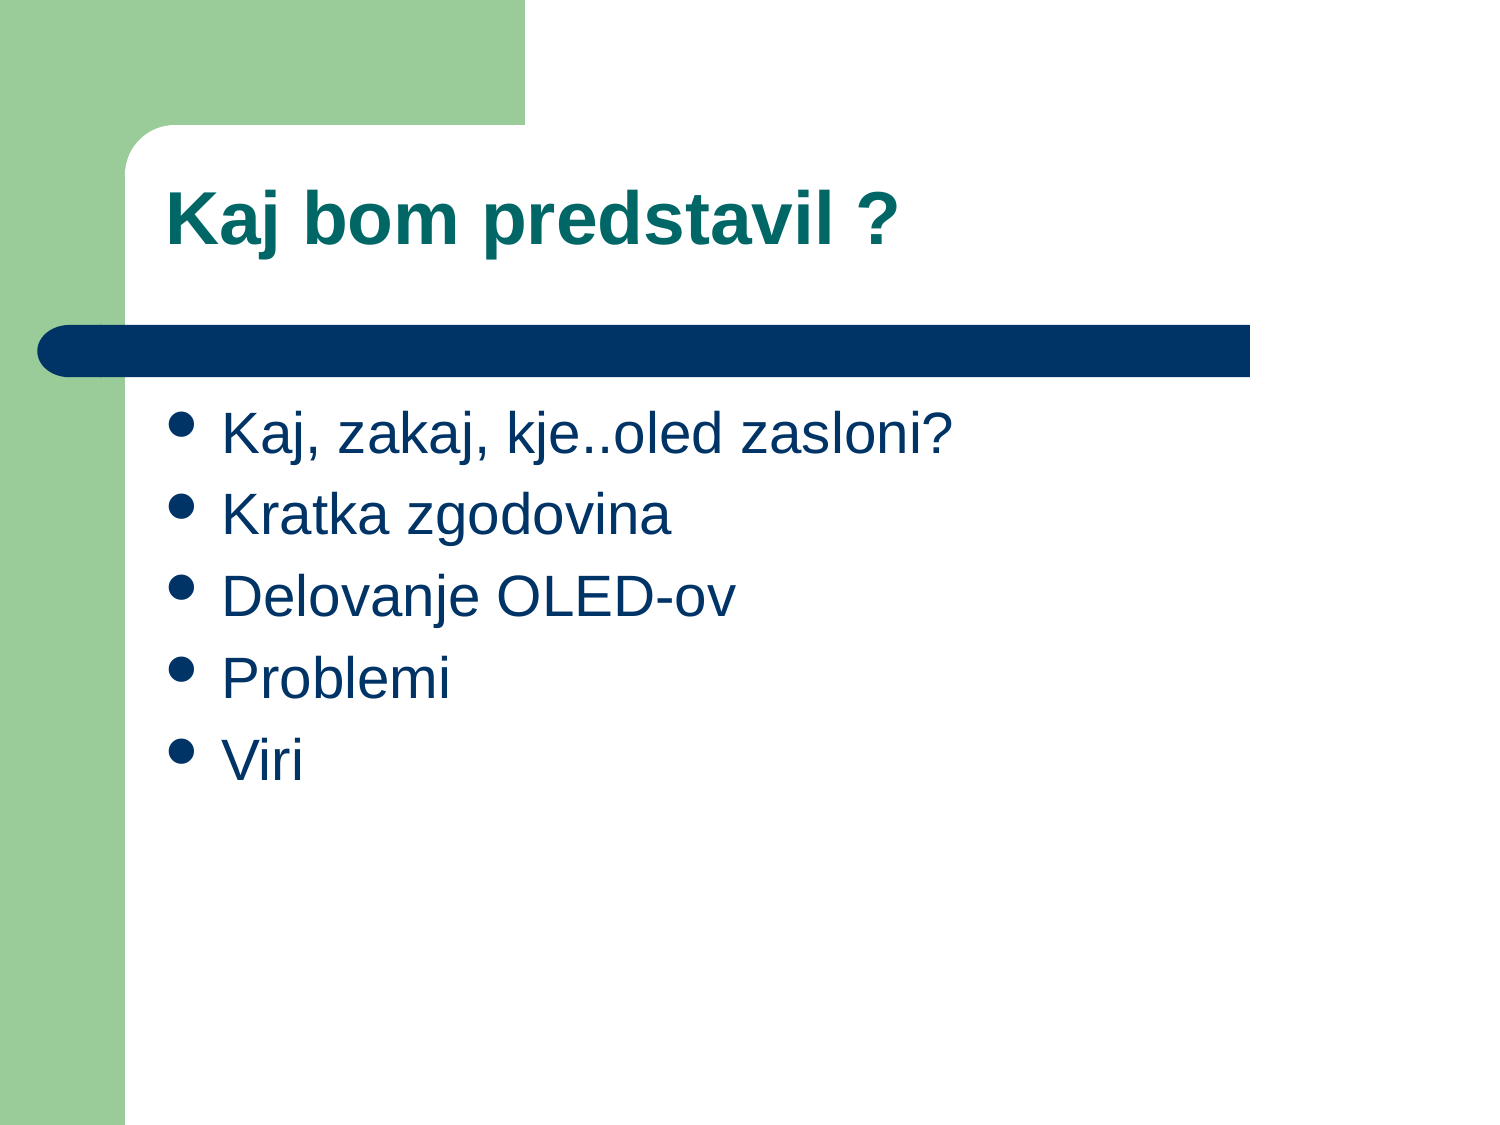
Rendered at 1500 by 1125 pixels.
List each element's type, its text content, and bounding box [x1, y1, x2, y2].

title Kaj bom predstavil ? [150, 169, 1463, 269]
list Kaj, zakaj, kje..oled zasloni? Kratka zgodovina Delovanje OLED-ov Problemi Viri [150, 387, 1463, 1000]
